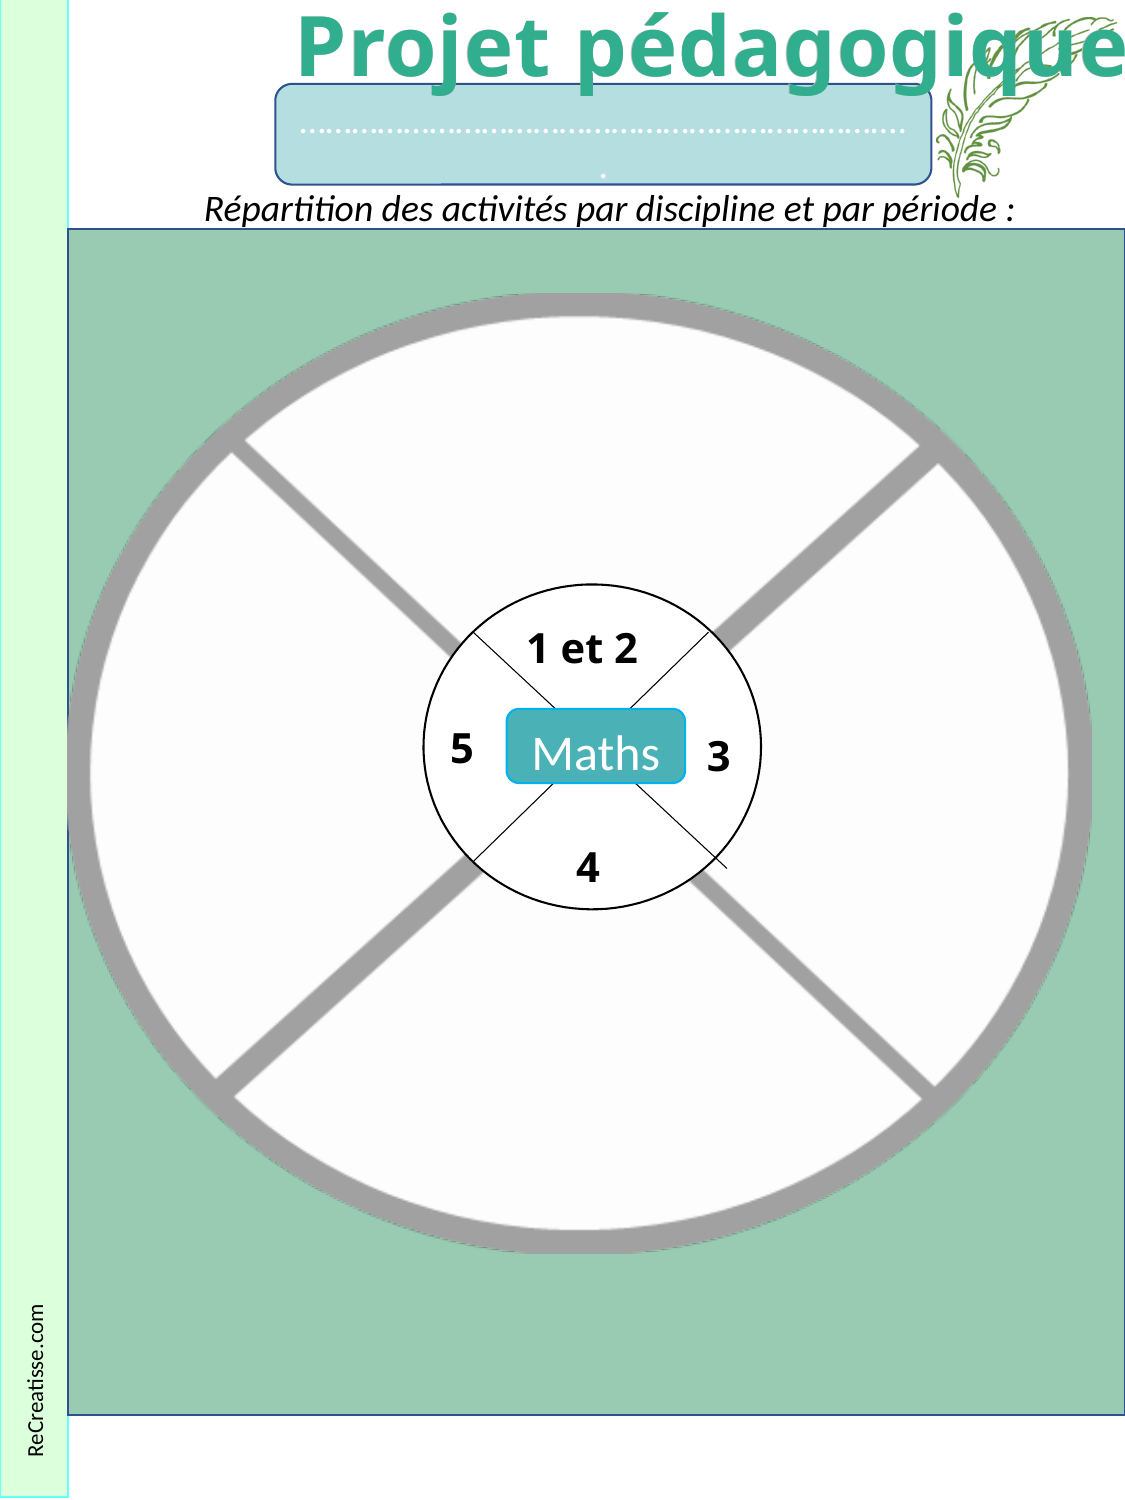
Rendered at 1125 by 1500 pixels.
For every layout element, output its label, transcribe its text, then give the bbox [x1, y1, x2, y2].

text_box [0, 0, 1125, 1497]
text_box Maths [506, 708, 686, 784]
text_box 3 [692, 722, 746, 787]
picture [67, 293, 1092, 1254]
text_box 4 [561, 833, 615, 899]
text_box 1 et 2 [511, 614, 654, 679]
text_box Répartition des activités par discipline et par période : [189, 177, 1032, 237]
text_box 5 [435, 714, 489, 779]
text_box Projet pédagogique [280, 0, 1125, 201]
text_box ReCreatisse.com [13, 1289, 55, 1473]
